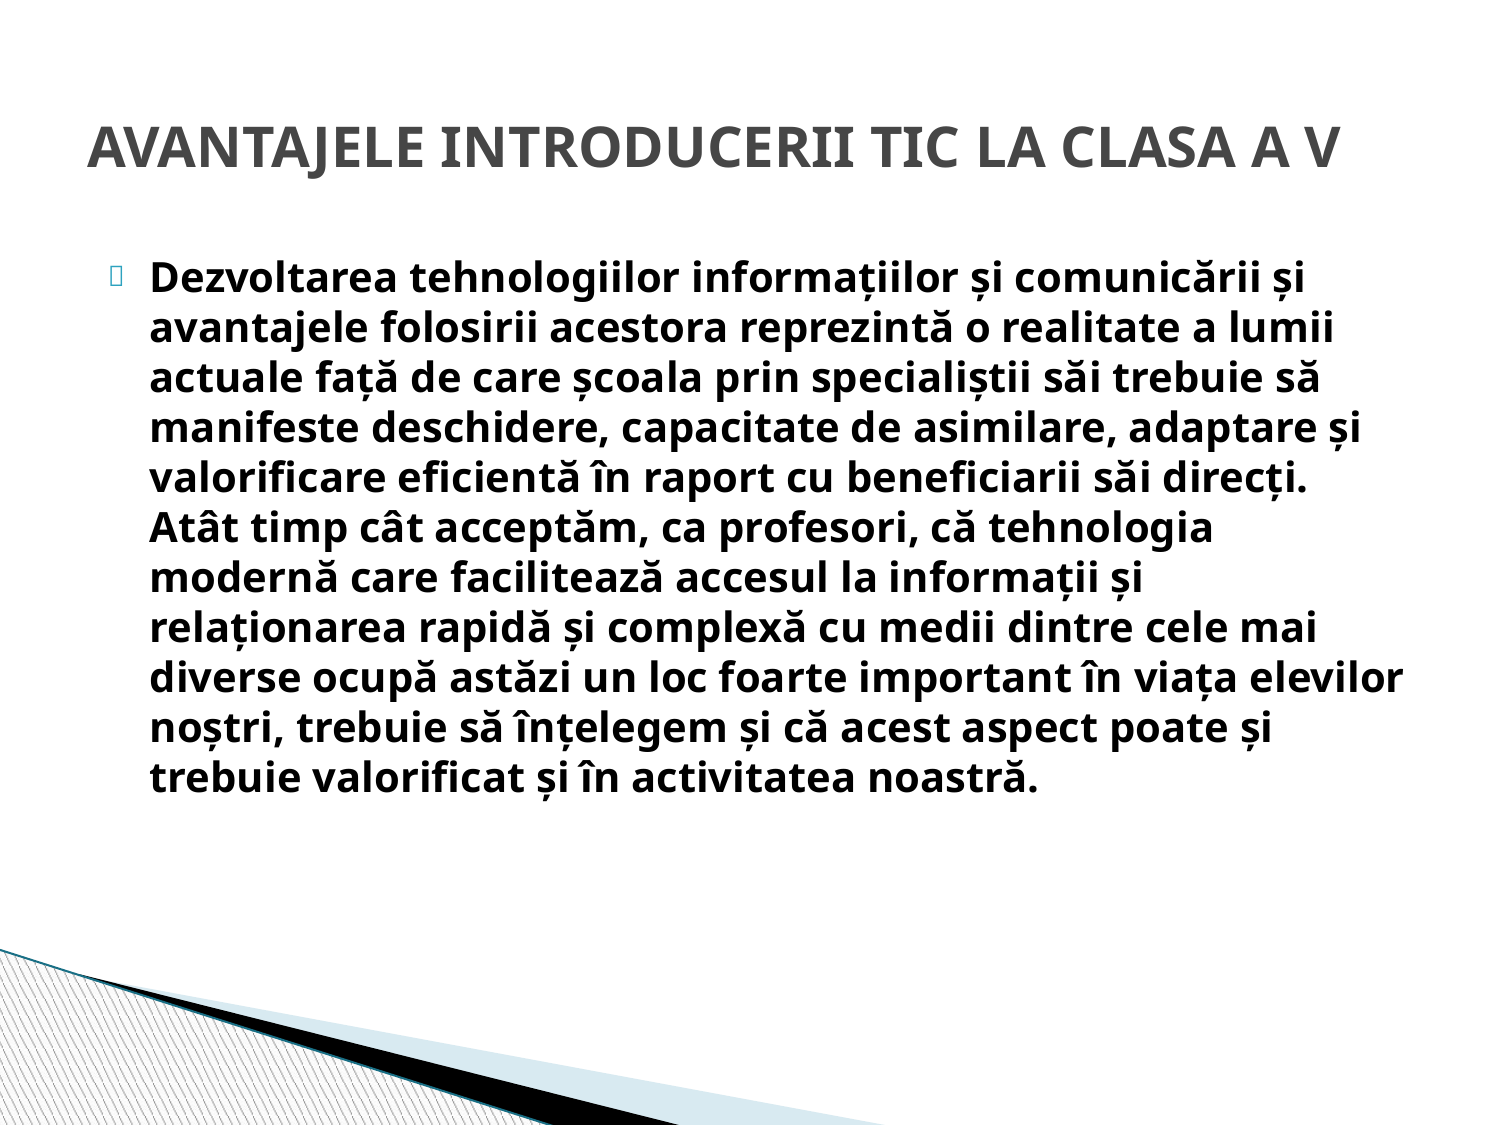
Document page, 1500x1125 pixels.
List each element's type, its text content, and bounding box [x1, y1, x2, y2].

title AVANTAJELE INTRODUCERII TIC LA CLASA A V [50, 75, 1400, 263]
list Dezvoltarea tehnologiilor informațiilor și comunicării și avantajele folosirii acestora reprezintă o realitate a lumii actuale față de care școala prin specialiștii săi trebuie să manifeste deschidere, capacitate de asimilare, adaptare și valorificare eficientă în raport cu beneficiarii săi direcți. Atât timp cât acceptăm, ca profesori, că tehnologia modernă care facilitează accesul la informații și relaționarea rapidă și complexă cu medii dintre cele mai diverse ocupă astăzi un loc foarte important în viața elevilor noștri, trebuie să înțelegem și că acest aspect poate și trebuie valorificat și în activitatea noastră. [75, 243, 1425, 986]
picture [0, 952, 543, 1125]
